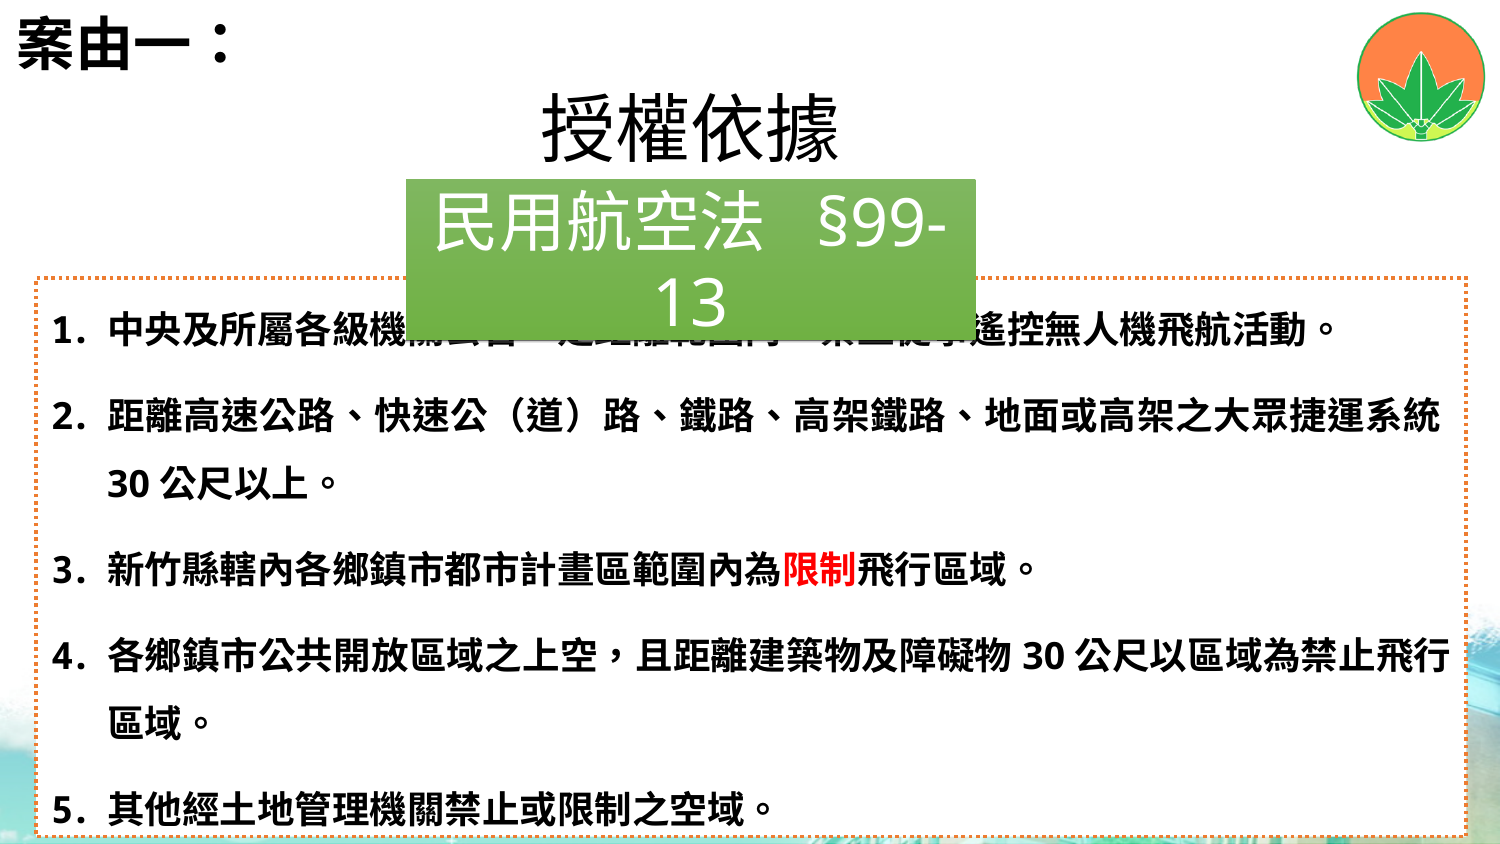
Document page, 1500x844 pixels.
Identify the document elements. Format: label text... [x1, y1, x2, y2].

text_box 案由一： [2, 0, 271, 85]
text_box 中央及所屬各級機關公告一定距離範圍內，禁止從事遙控無人機飛航活動。 距離高速公路、快速公（道）路、鐵路、高架鐵路、地面或高架之大眾捷運系統30公尺以上。 新竹縣轄內各鄉鎮市都市計畫區範圍內為限制飛行區域。 各鄉鎮市公共開放區域之上空，且距離建築物及障礙物30公尺以區域為禁止飛行區域。 其他經土地管理機關禁止或限制之空域。 [36, 277, 1467, 837]
text_box 民用航空法 §99-13 [406, 179, 976, 340]
picture [1342, 0, 1500, 158]
text_box 授權依據 [429, 73, 953, 179]
